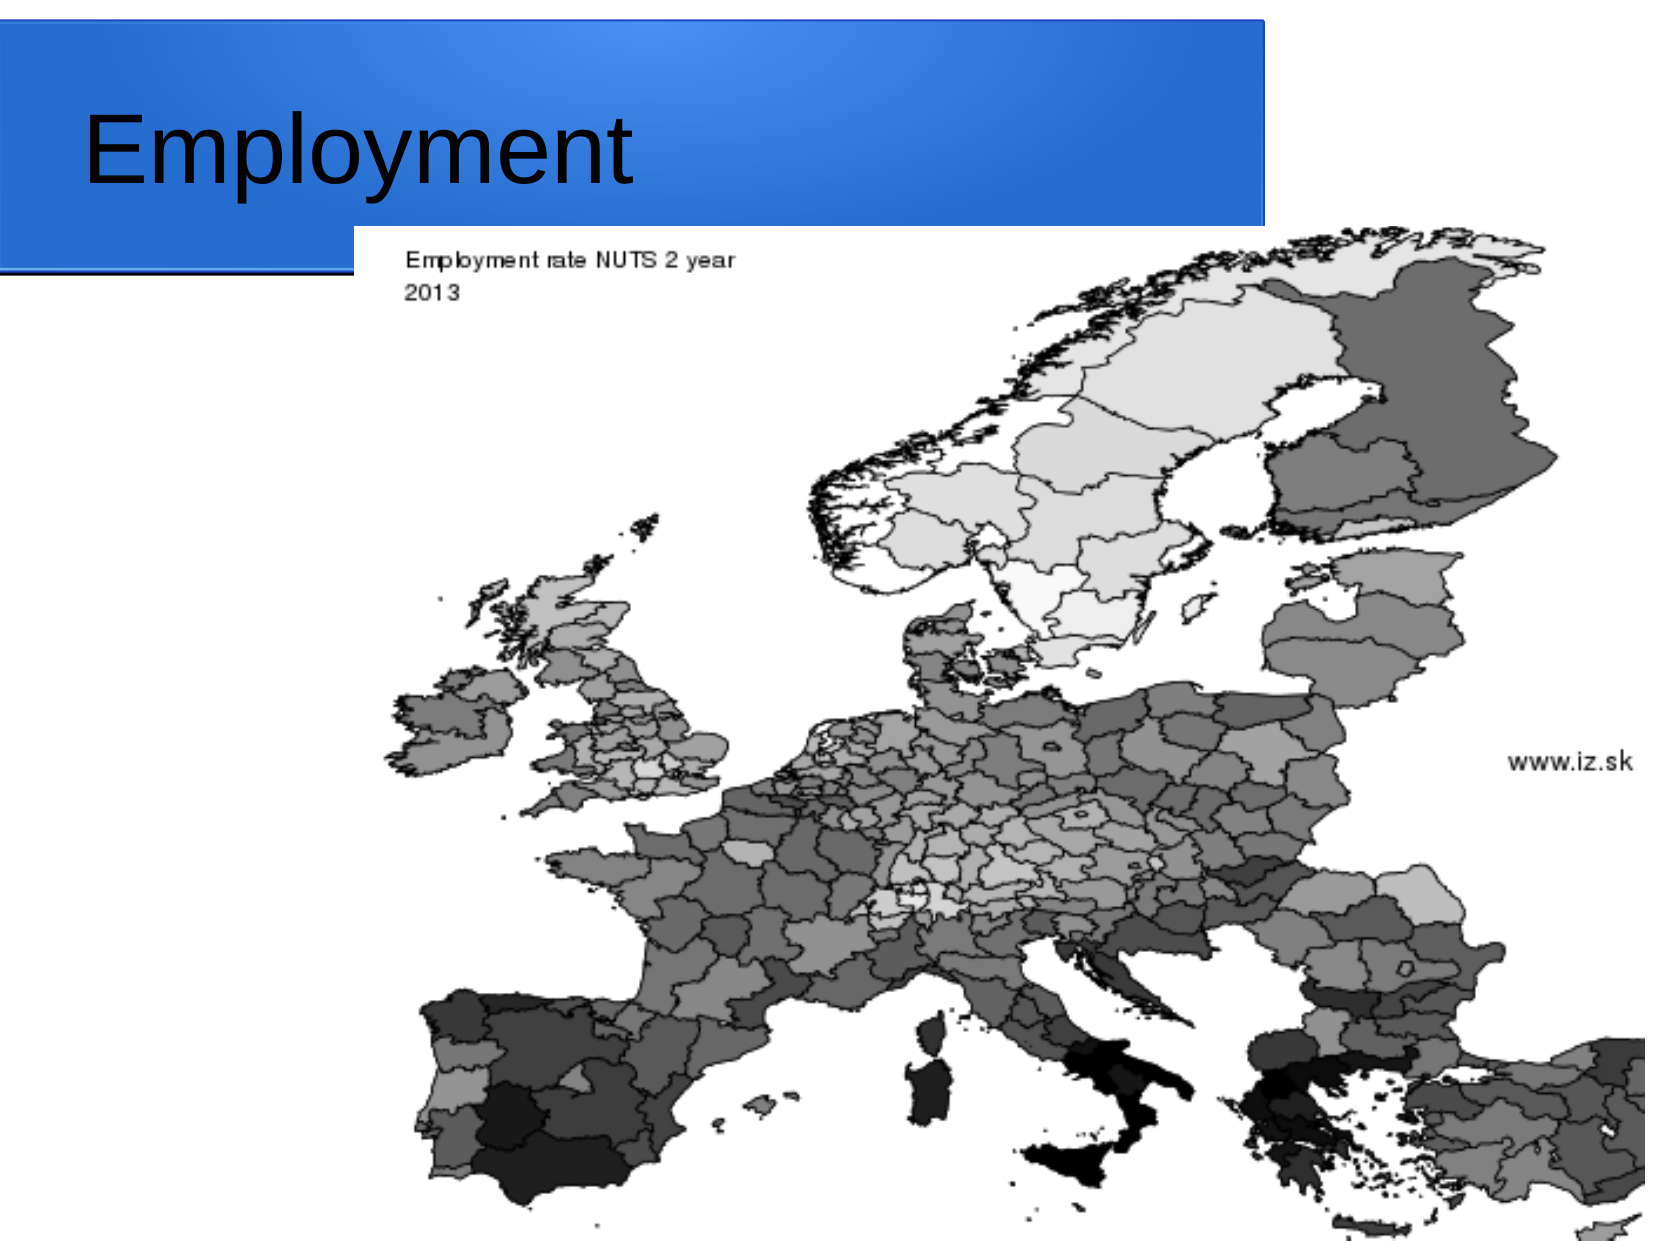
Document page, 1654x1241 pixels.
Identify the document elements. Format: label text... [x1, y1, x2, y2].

title Employment [82, 47, 1235, 252]
picture [354, 226, 1645, 1241]
